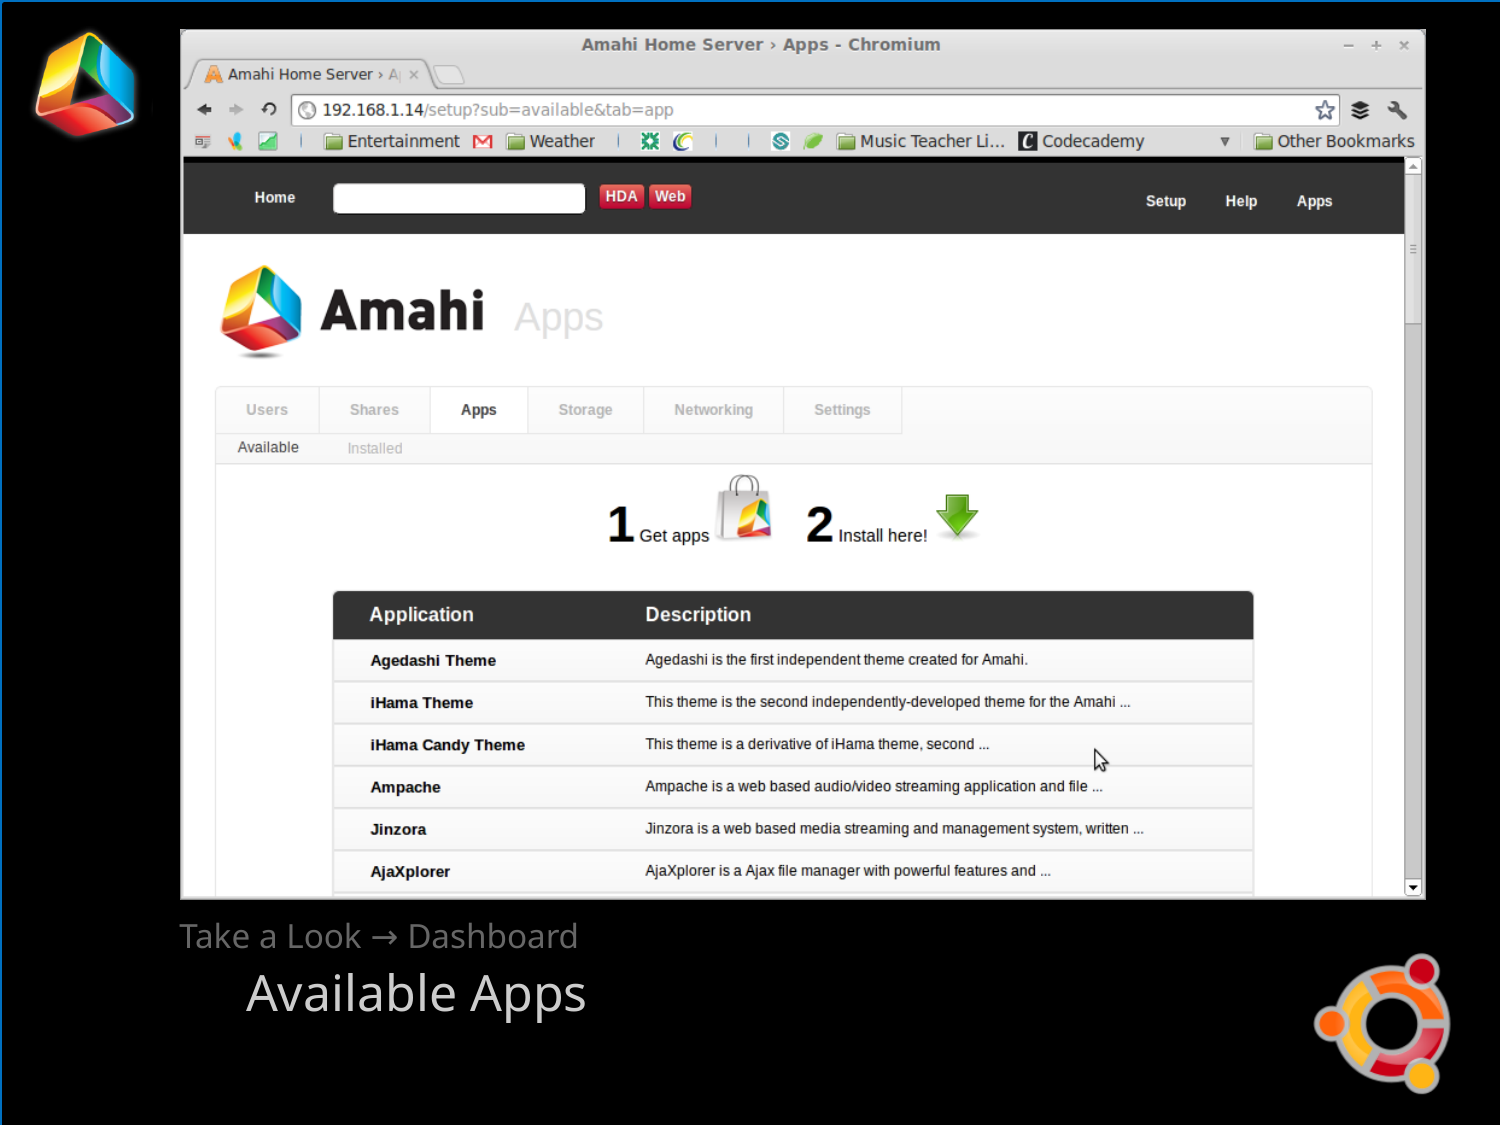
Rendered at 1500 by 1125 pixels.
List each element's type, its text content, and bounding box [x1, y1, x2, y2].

picture [1306, 947, 1457, 1098]
text_box [0, 0, 1500, 1125]
picture [9, 26, 153, 158]
text_box Take a Look → Dashboard Available Apps [156, 905, 1207, 1061]
picture [180, 29, 1426, 901]
